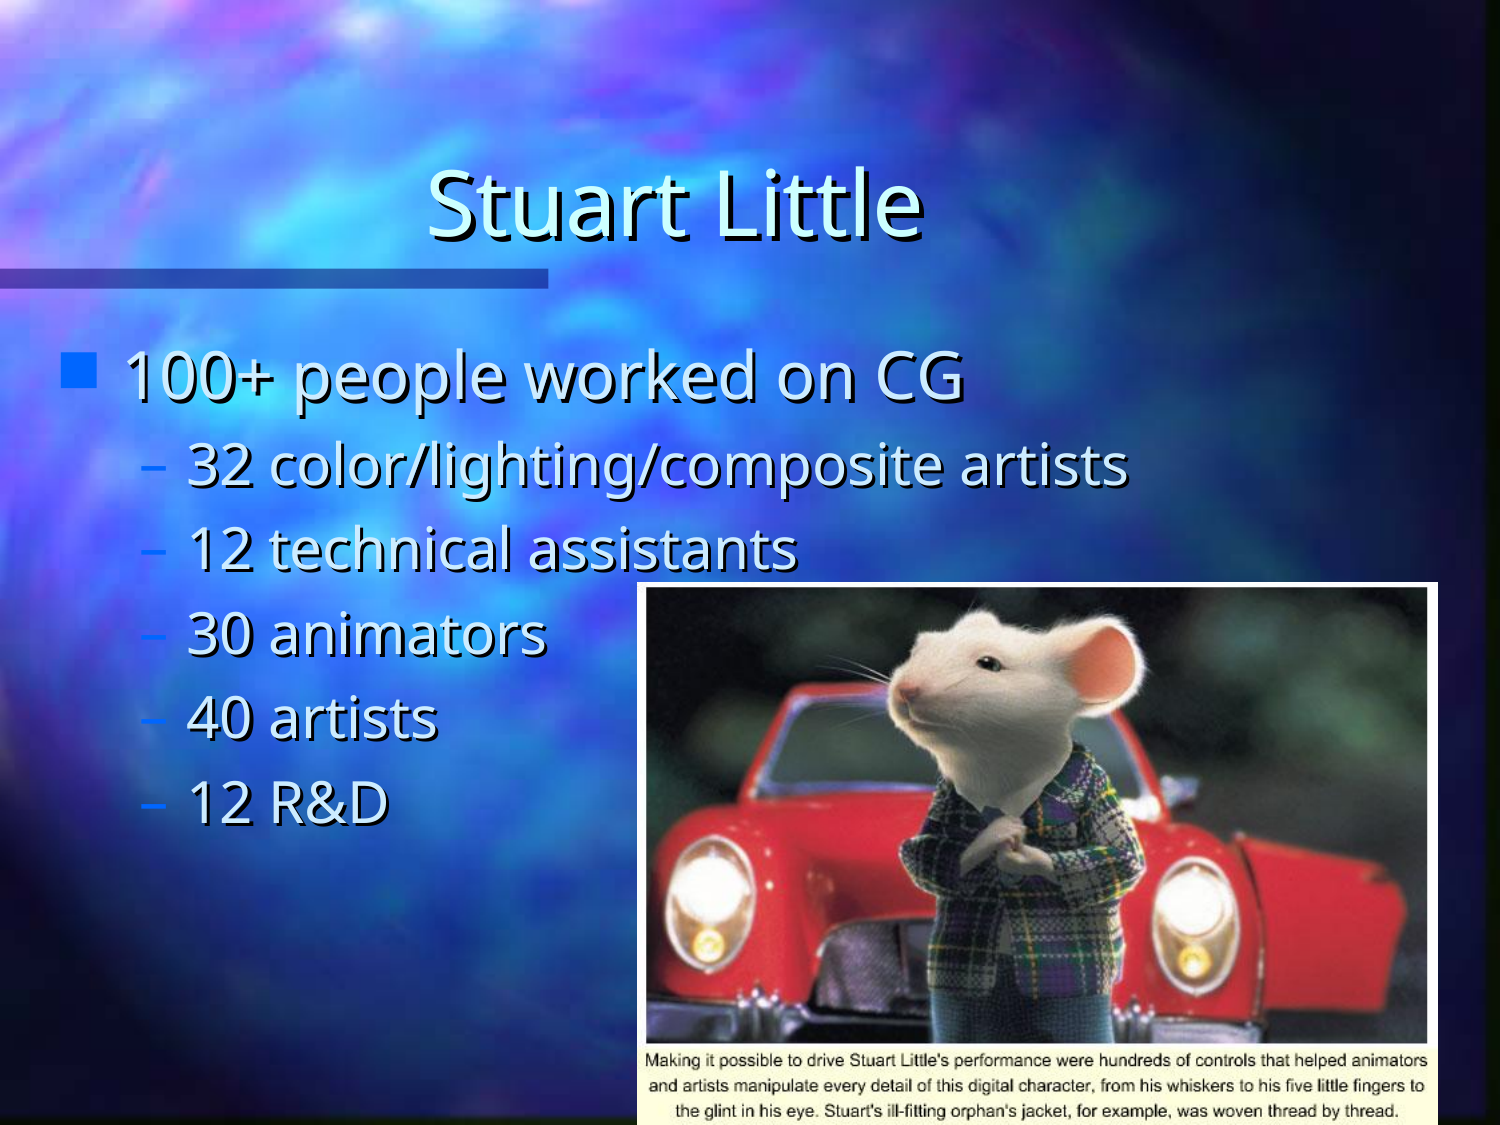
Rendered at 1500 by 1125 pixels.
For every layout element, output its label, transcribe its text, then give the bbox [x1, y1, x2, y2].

picture [0, 0, 1500, 1125]
list 100+ people worked on CG 32 color/lighting/composite artists 12 technical assistants 30 animators 40 artists 12 R&D [50, 324, 1326, 1001]
title Stuart Little [37, 74, 1313, 263]
